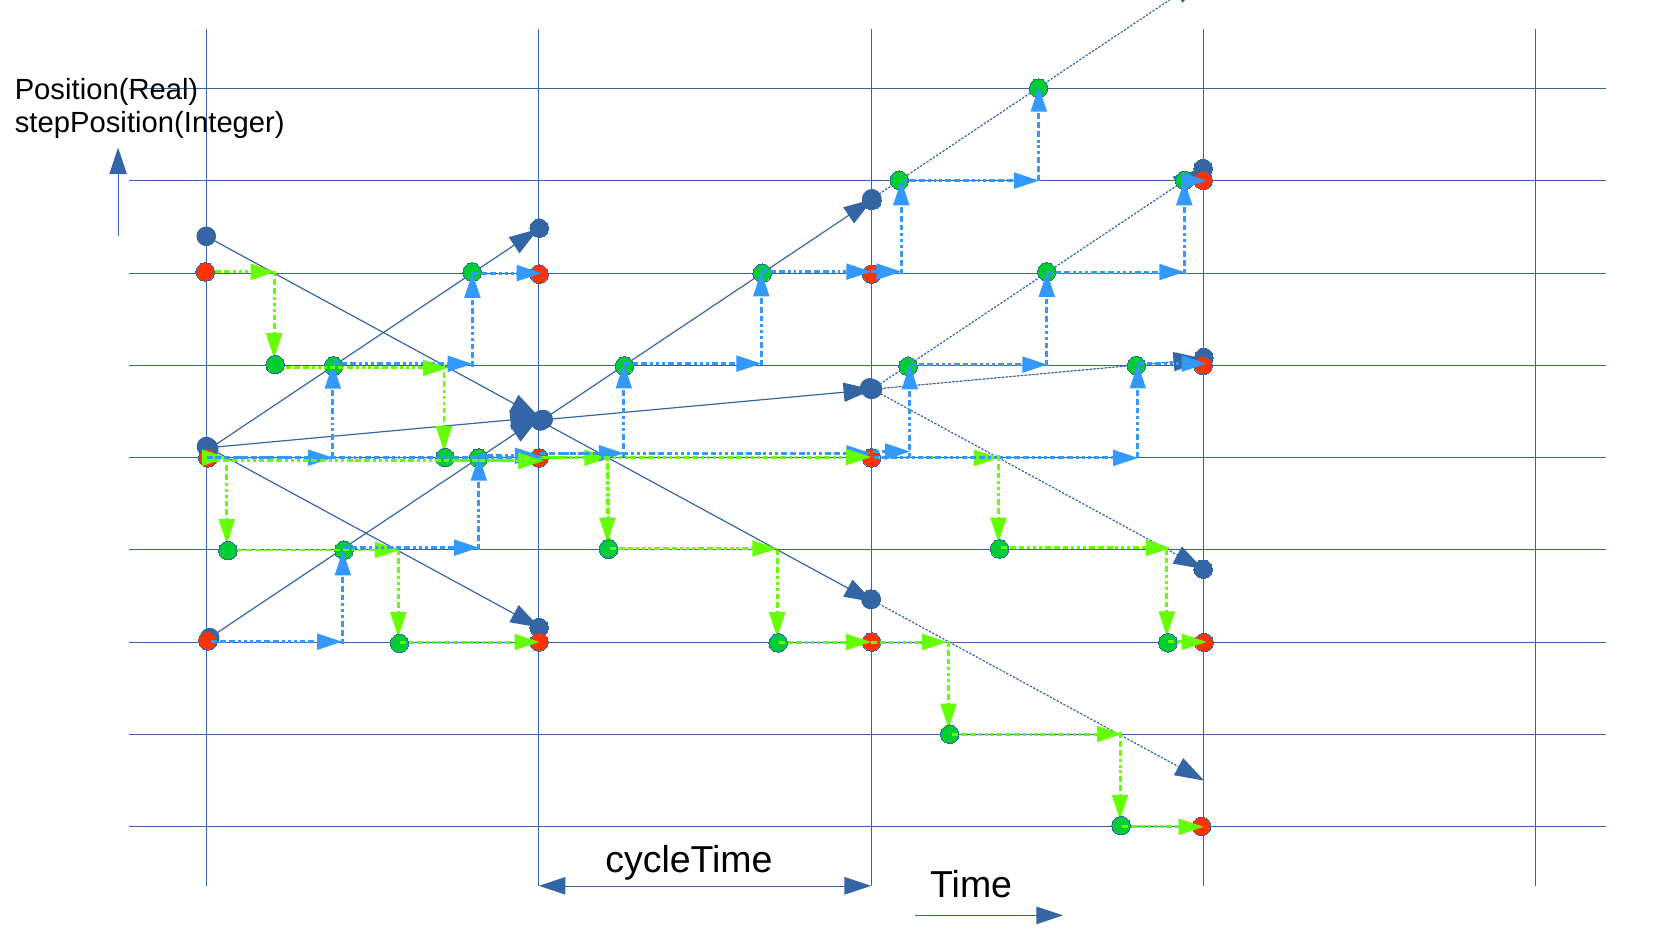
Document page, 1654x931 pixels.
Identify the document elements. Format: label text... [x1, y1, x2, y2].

text_box [862, 632, 881, 652]
text_box [1127, 356, 1146, 375]
text_box [529, 218, 549, 238]
text_box [204, 448, 217, 454]
text_box Time [915, 856, 1034, 916]
text_box [889, 170, 909, 190]
text_box [1193, 559, 1213, 579]
text_box [1111, 816, 1131, 835]
text_box [203, 462, 217, 468]
text_box [752, 263, 772, 282]
text_box [615, 356, 634, 375]
text_box [198, 450, 202, 465]
text_box [218, 541, 238, 560]
text_box [265, 355, 285, 374]
text_box [1037, 262, 1056, 281]
text_box [1175, 171, 1192, 189]
text_box [940, 724, 960, 744]
text_box cycleTime [590, 831, 827, 886]
text_box [863, 205, 881, 210]
text_box [462, 262, 482, 281]
text_box [1195, 633, 1214, 652]
text_box [898, 356, 918, 376]
text_box [1158, 633, 1178, 653]
text_box [469, 448, 488, 467]
text_box [195, 262, 215, 282]
text_box [599, 539, 618, 559]
text_box [863, 448, 881, 468]
text_box [862, 273, 879, 284]
text_box [530, 264, 549, 284]
text_box [1194, 347, 1214, 375]
text_box [768, 633, 788, 653]
text_box [533, 459, 549, 468]
text_box Position(Real) stepPosition(Integer) [0, 65, 325, 207]
text_box [1029, 78, 1048, 97]
text_box [334, 540, 354, 560]
text_box [990, 539, 1009, 559]
text_box [532, 448, 548, 456]
text_box [1193, 817, 1211, 836]
text_box [864, 264, 876, 271]
text_box [324, 356, 343, 375]
text_box [482, 457, 487, 467]
text_box [529, 618, 549, 652]
text_box [1193, 159, 1213, 190]
text_box [390, 634, 409, 653]
text_box [198, 631, 218, 651]
text_box [436, 448, 455, 467]
text_box [861, 589, 881, 609]
